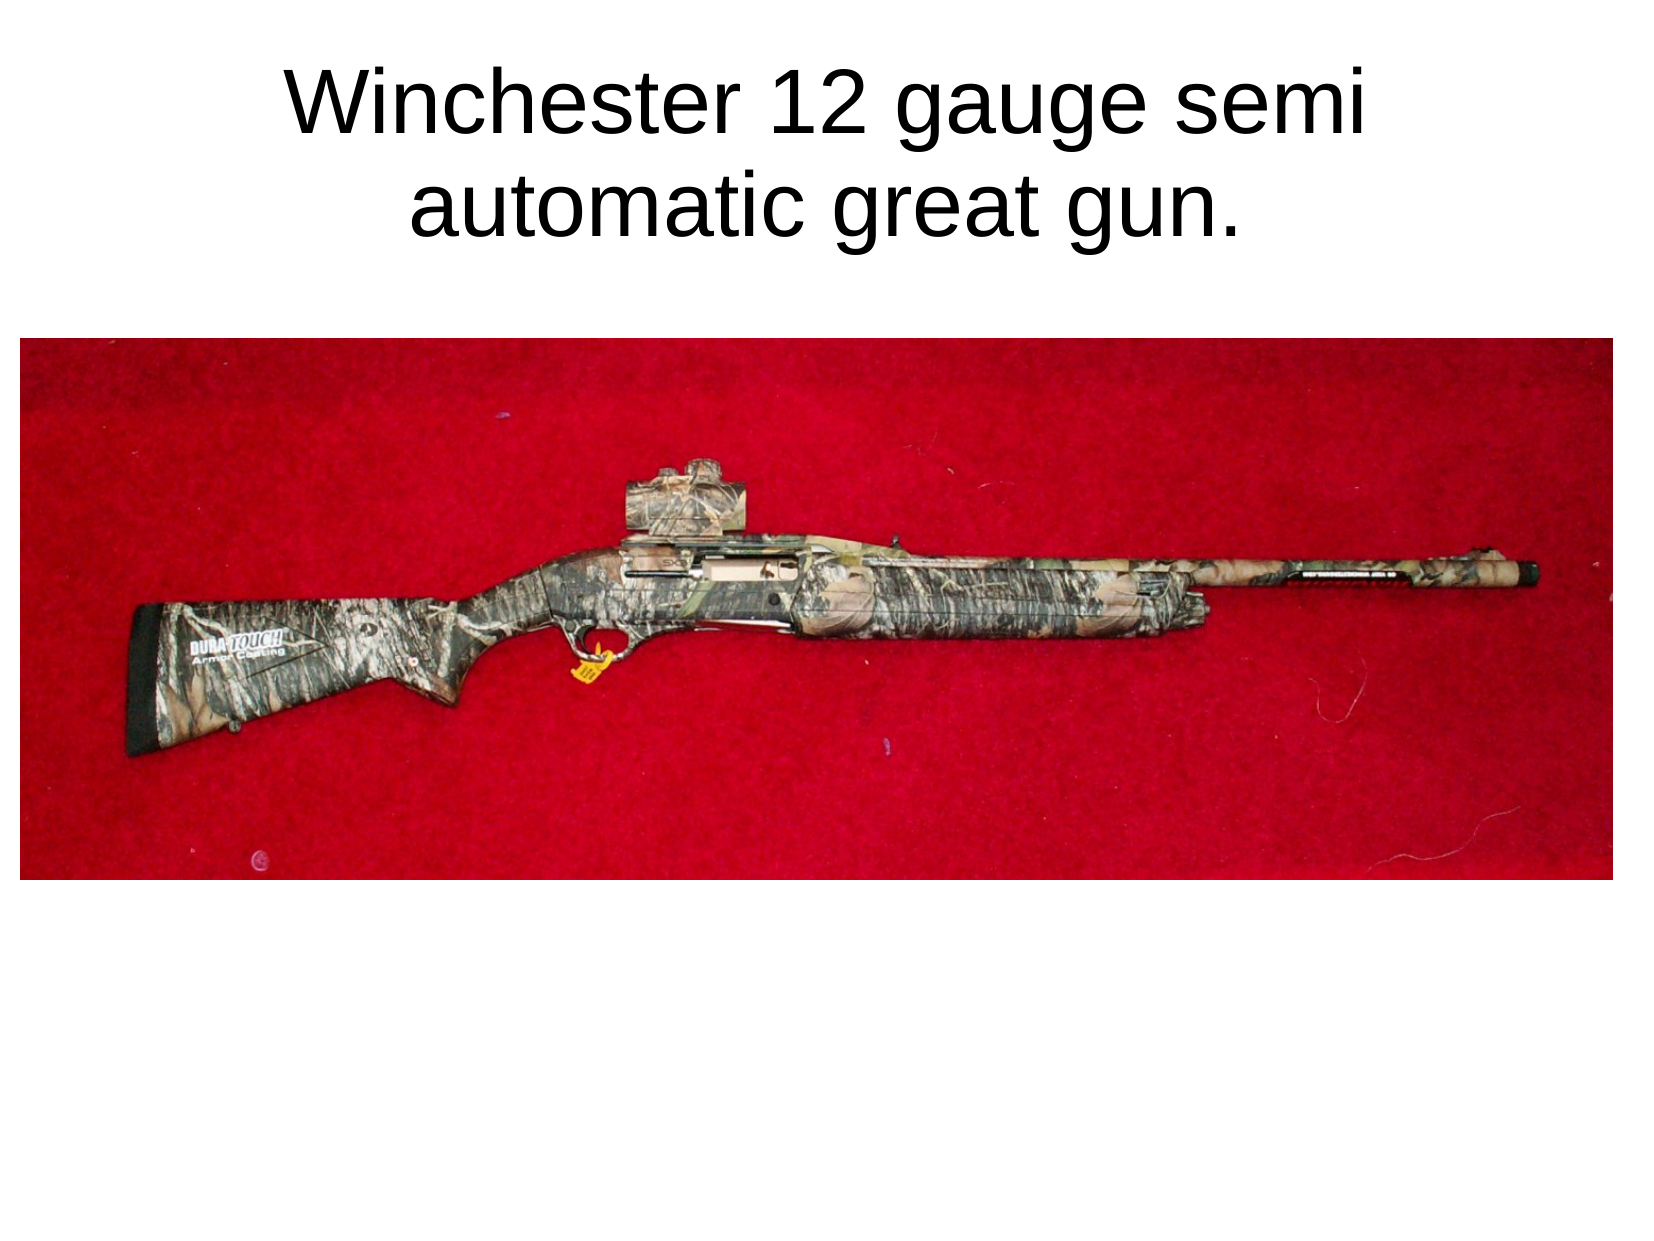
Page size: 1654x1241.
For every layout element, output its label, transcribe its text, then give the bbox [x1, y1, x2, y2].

picture [20, 338, 1613, 880]
title Winchester 12 gauge semi automatic great gun. [82, 47, 1571, 259]
